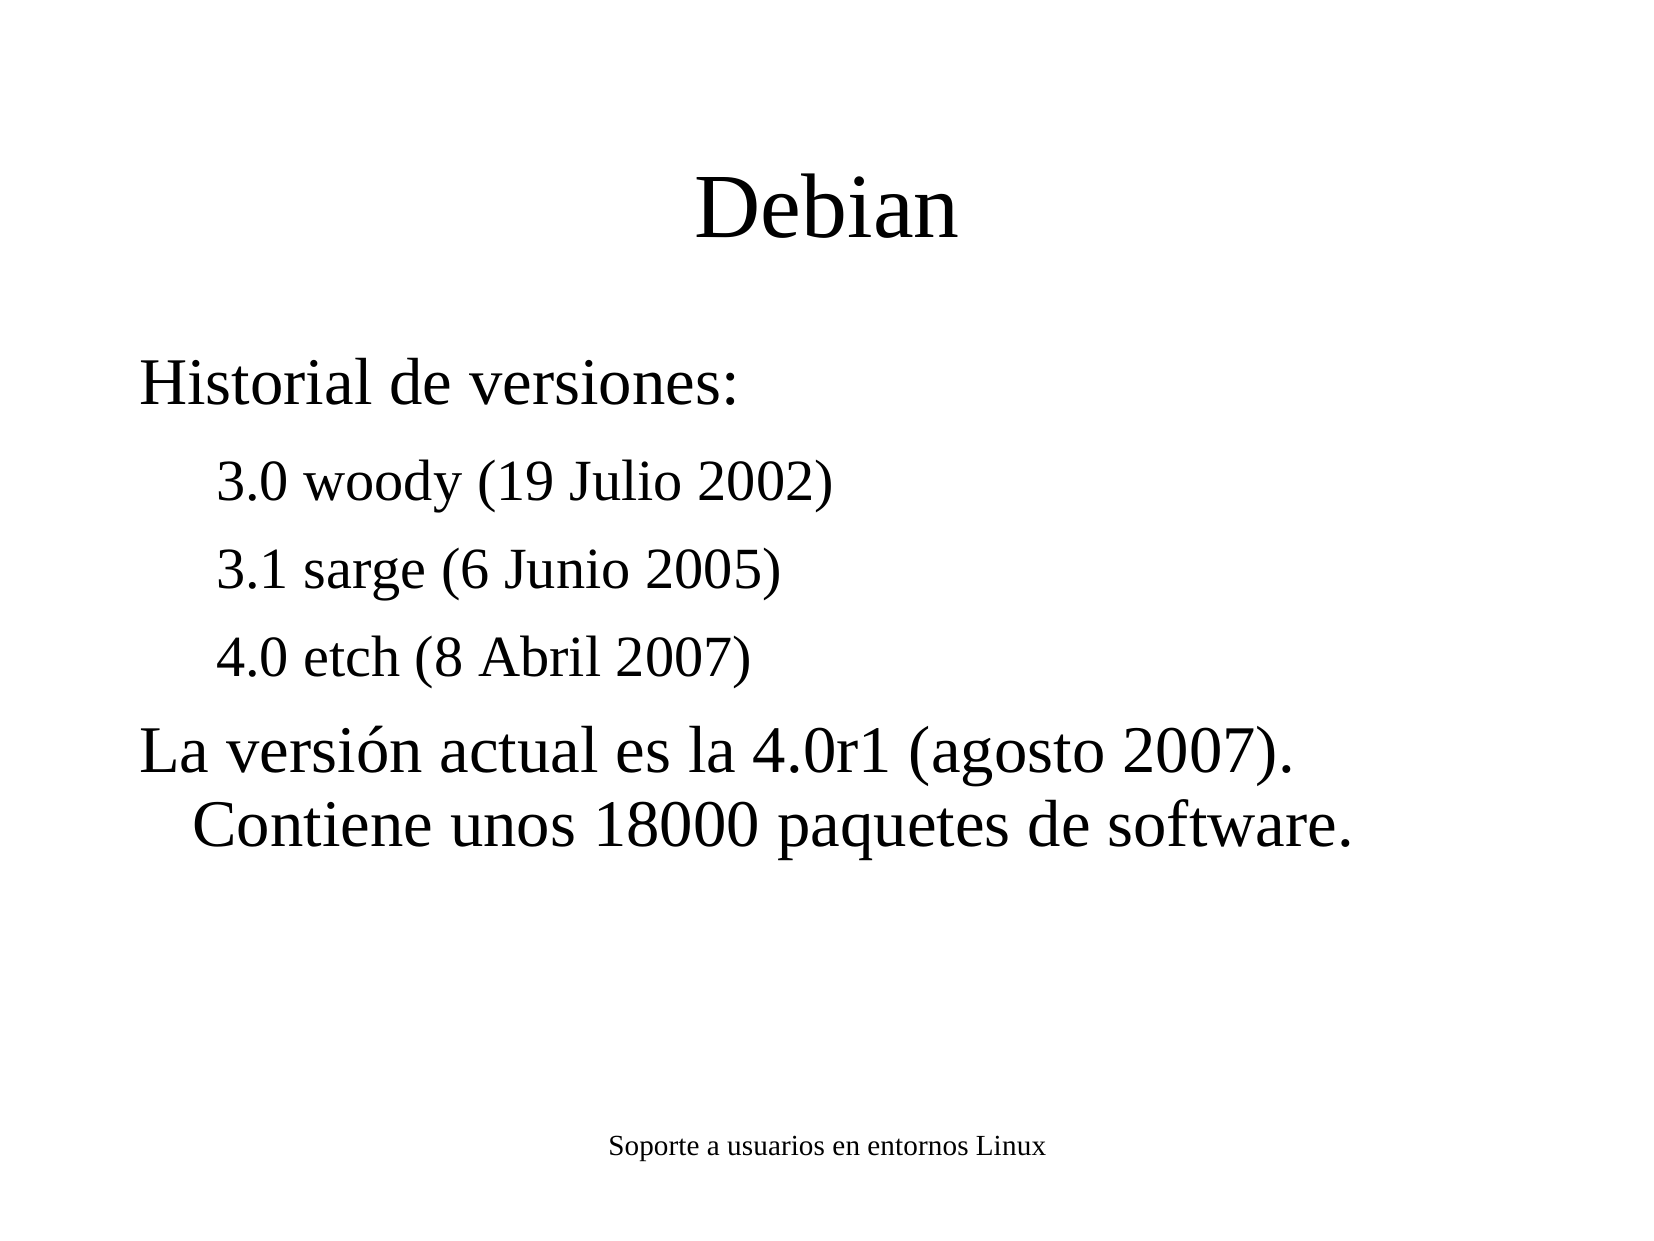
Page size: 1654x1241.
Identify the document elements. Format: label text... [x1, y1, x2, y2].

title Debian [121, 102, 1534, 311]
list Historial de versiones: 3.0 woody (19 Julio 2002) 3.1 sarge (6 Junio 2005) 4.0 etch (8 Abril 2007) La versión actual es la 4.0r1 (agosto 2007). Contiene unos 18000 paquetes de software. [121, 344, 1534, 1127]
